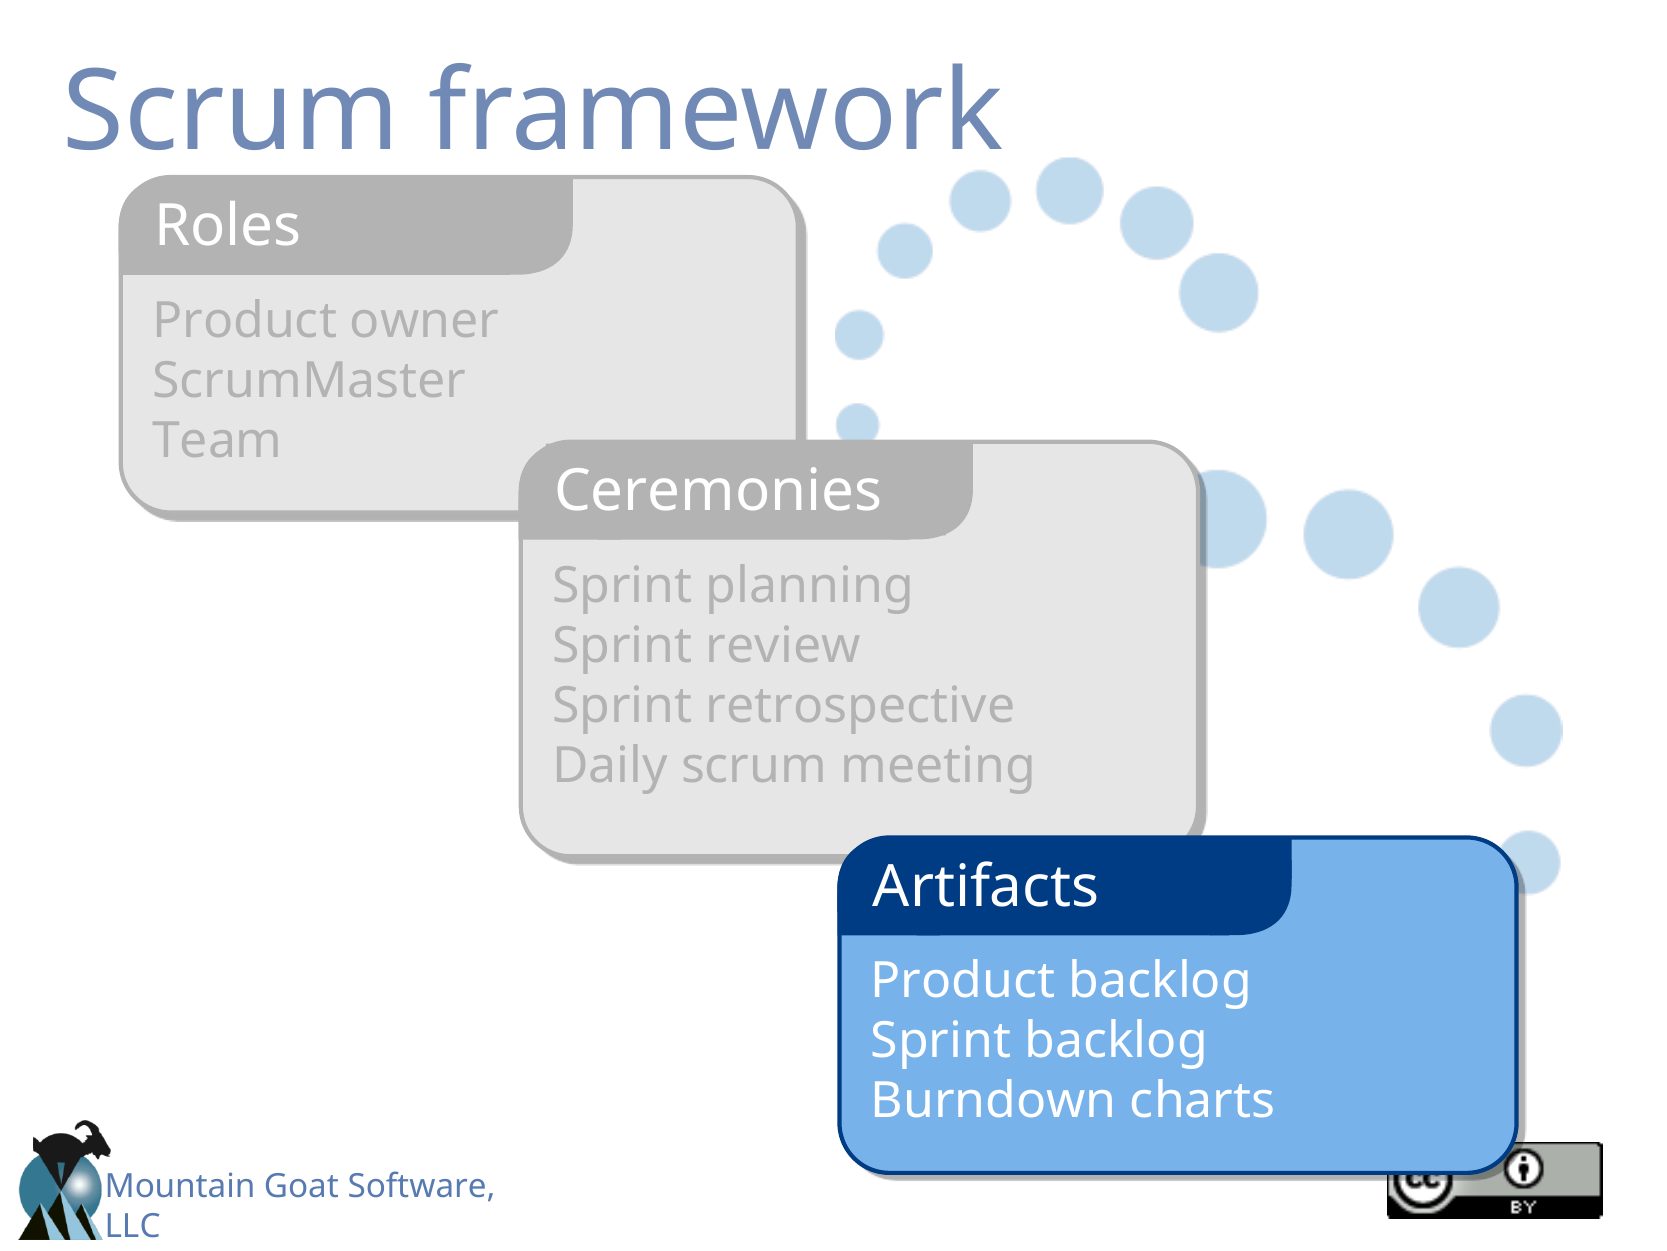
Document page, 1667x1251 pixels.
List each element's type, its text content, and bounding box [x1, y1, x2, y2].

picture [835, 857, 845, 1096]
text_box Roles [145, 194, 494, 271]
picture [1387, 1142, 1603, 1219]
picture [18, 1120, 111, 1240]
text_box Artifacts [864, 839, 1213, 932]
picture [835, 194, 1563, 1096]
text_box Sprint planning Sprint review Sprint retrospective Daily scrum meeting [543, 543, 1148, 828]
text_box Product backlog Sprint backlog Burndown charts [862, 939, 1482, 1157]
text_box Product owner ScrumMaster Team [143, 279, 605, 496]
text_box [118, 194, 1517, 1173]
title Scrum framework [56, 18, 1609, 194]
text_box Ceremonies [545, 443, 946, 536]
